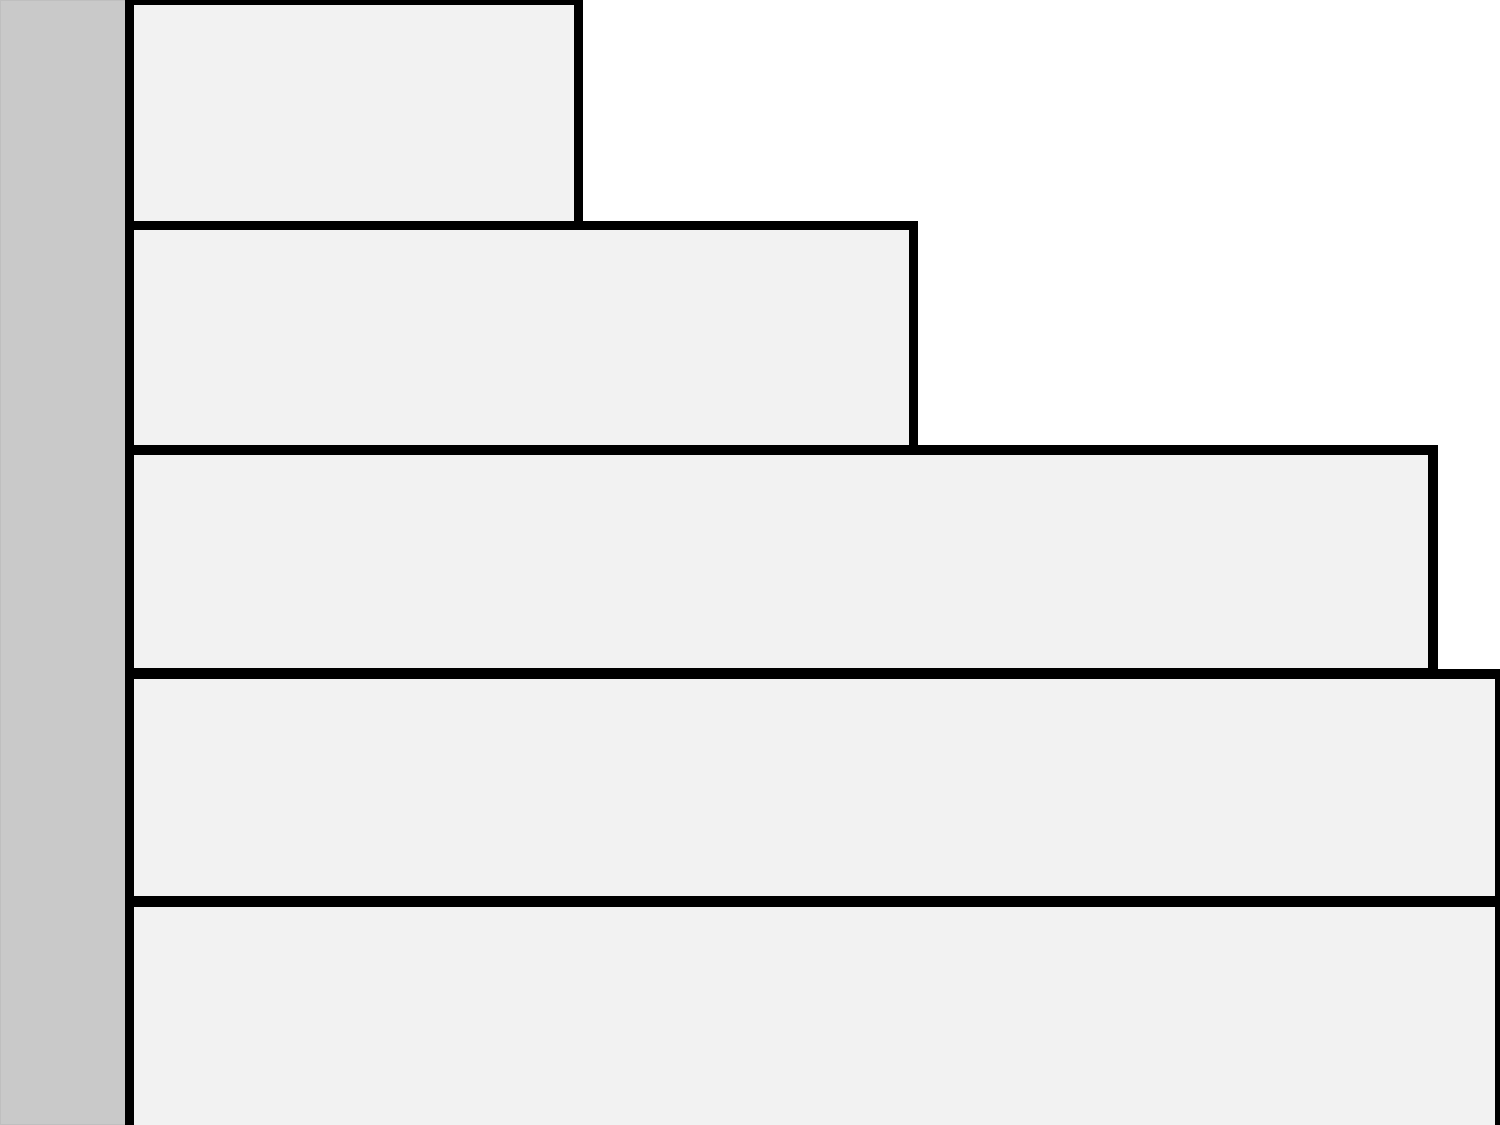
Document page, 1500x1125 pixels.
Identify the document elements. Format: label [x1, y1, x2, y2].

text_box [0, 0, 1500, 1125]
